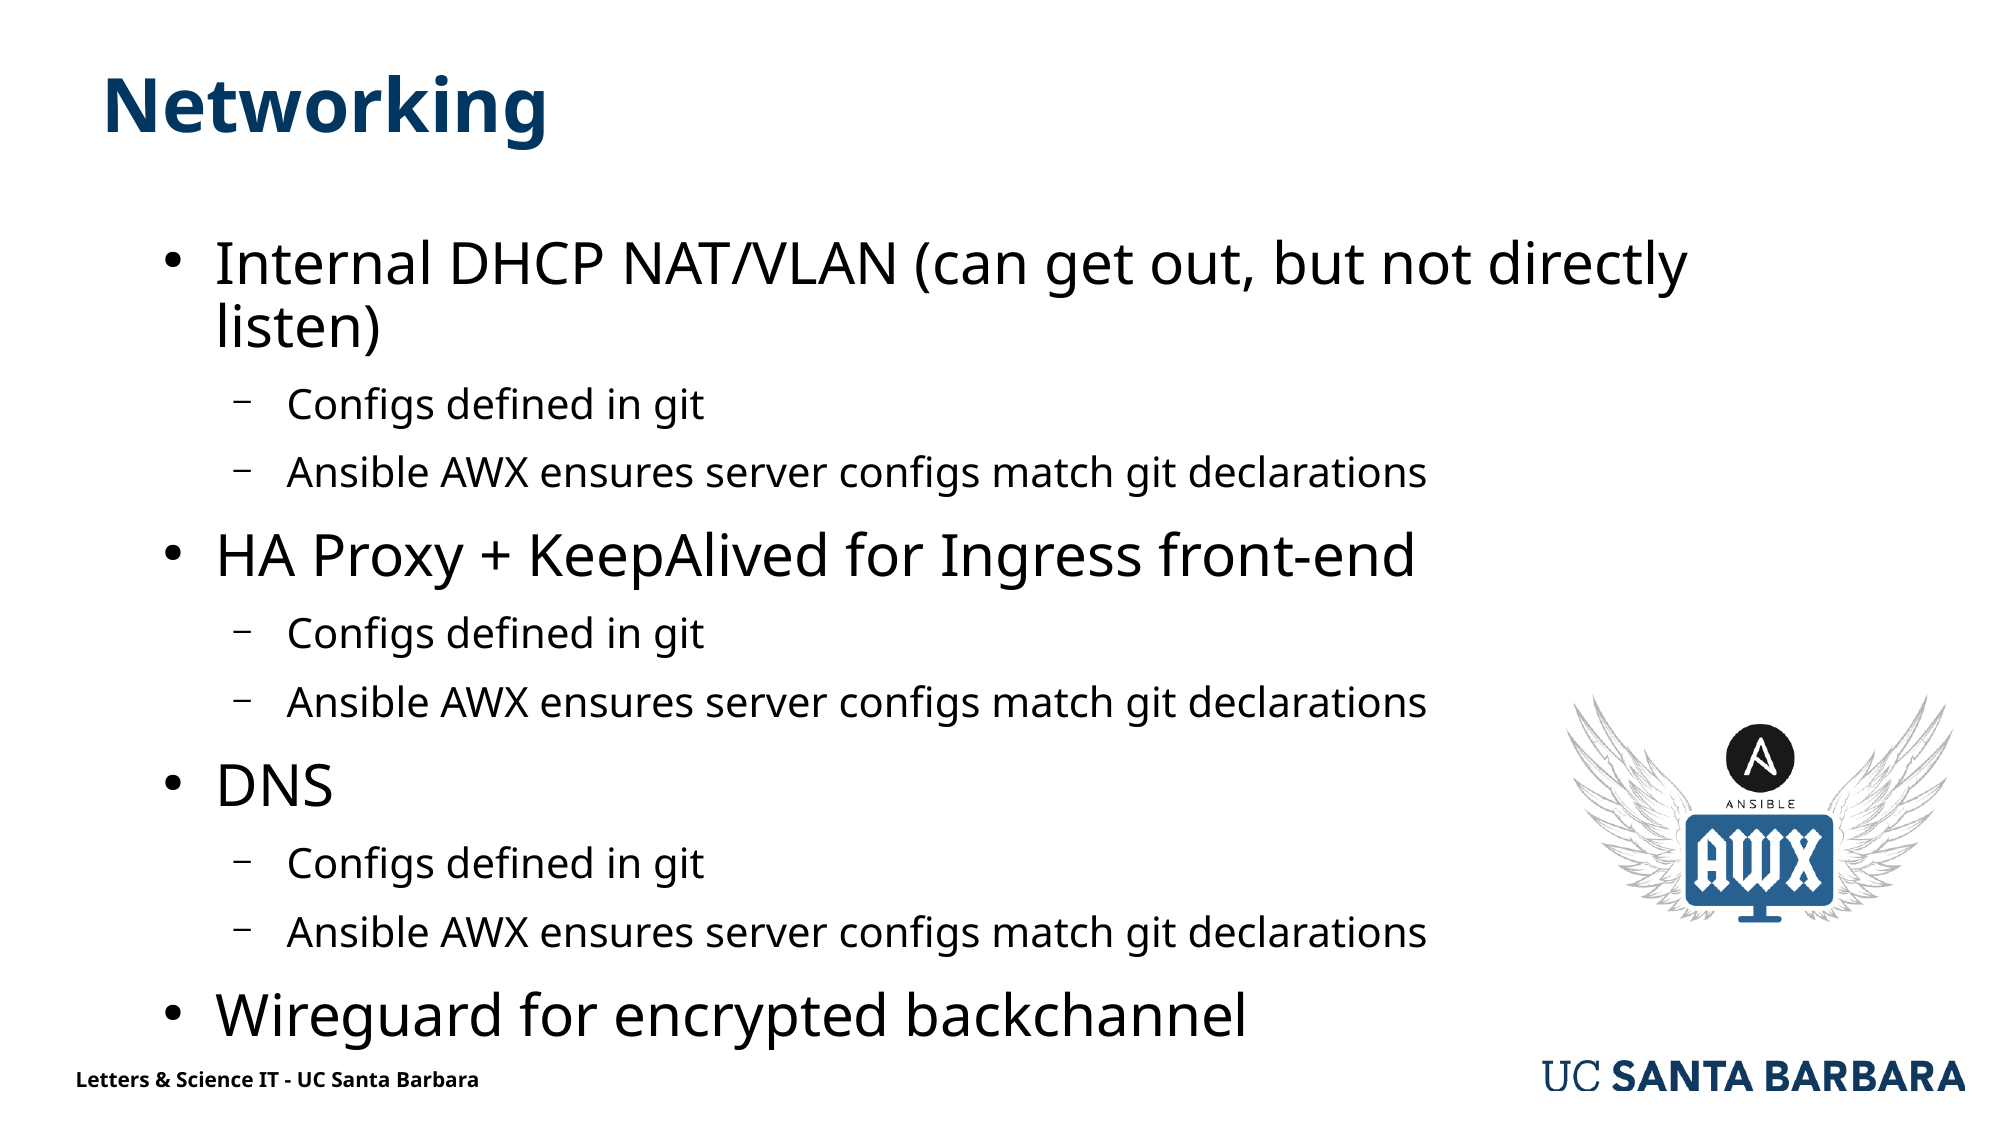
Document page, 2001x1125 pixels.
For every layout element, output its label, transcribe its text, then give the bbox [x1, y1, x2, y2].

title Networking [86, 59, 1914, 158]
list Internal DHCP NAT/VLAN (can get out, but not directly listen) Configs defined in git Ansible AWX ensures server configs match git declarations HA Proxy + KeepAlived for Ingress front-end Configs defined in git Ansible AWX ensures server configs match git declarations DNS Configs defined in git Ansible AWX ensures server configs match git declarations Wireguard for encrypted backchannel [129, 226, 1879, 941]
picture [1520, 674, 2000, 938]
